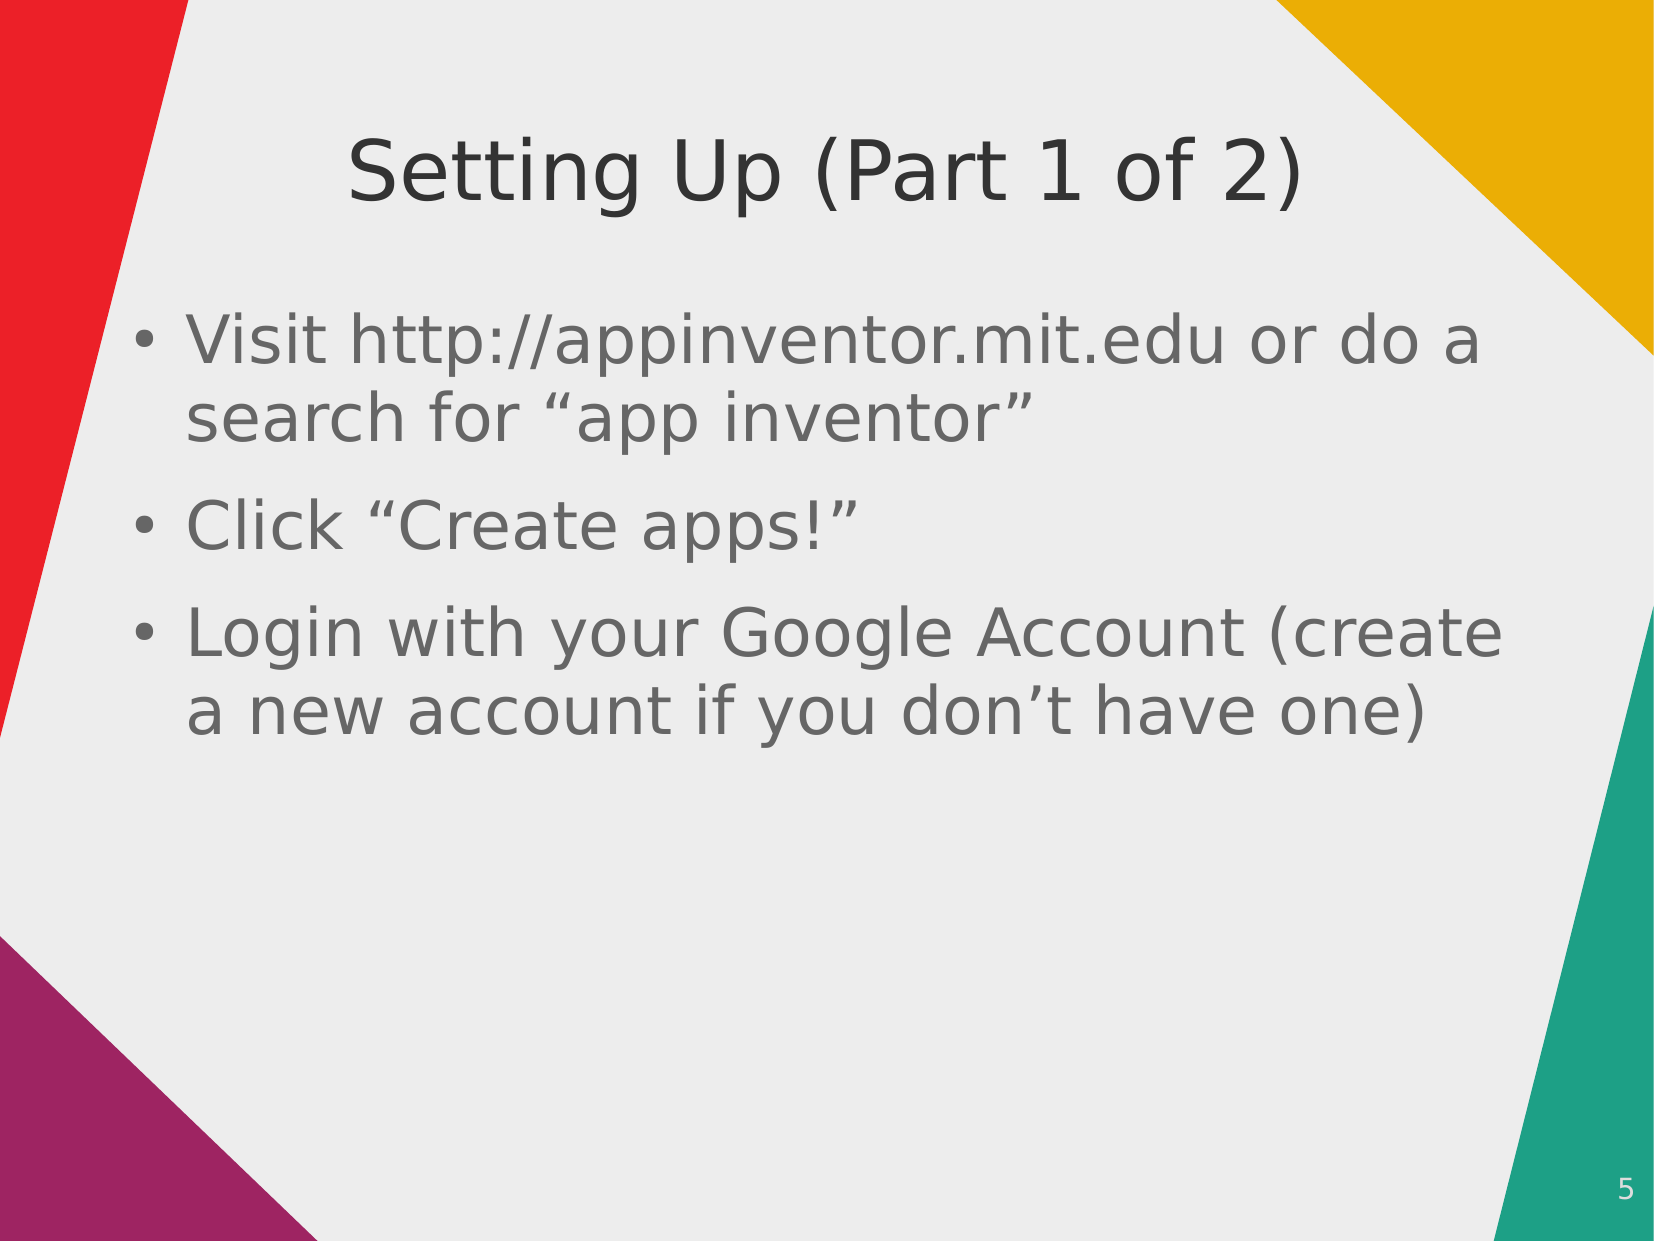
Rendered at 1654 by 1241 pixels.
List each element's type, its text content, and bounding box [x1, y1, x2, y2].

list Visit http://appinventor.mit.edu or do a search for “app inventor” Click “Create apps!” Login with your Google Account (create a new account if you don’t have one) [114, 302, 1539, 1033]
title Setting Up (Part 1 of 2) [114, 73, 1539, 271]
